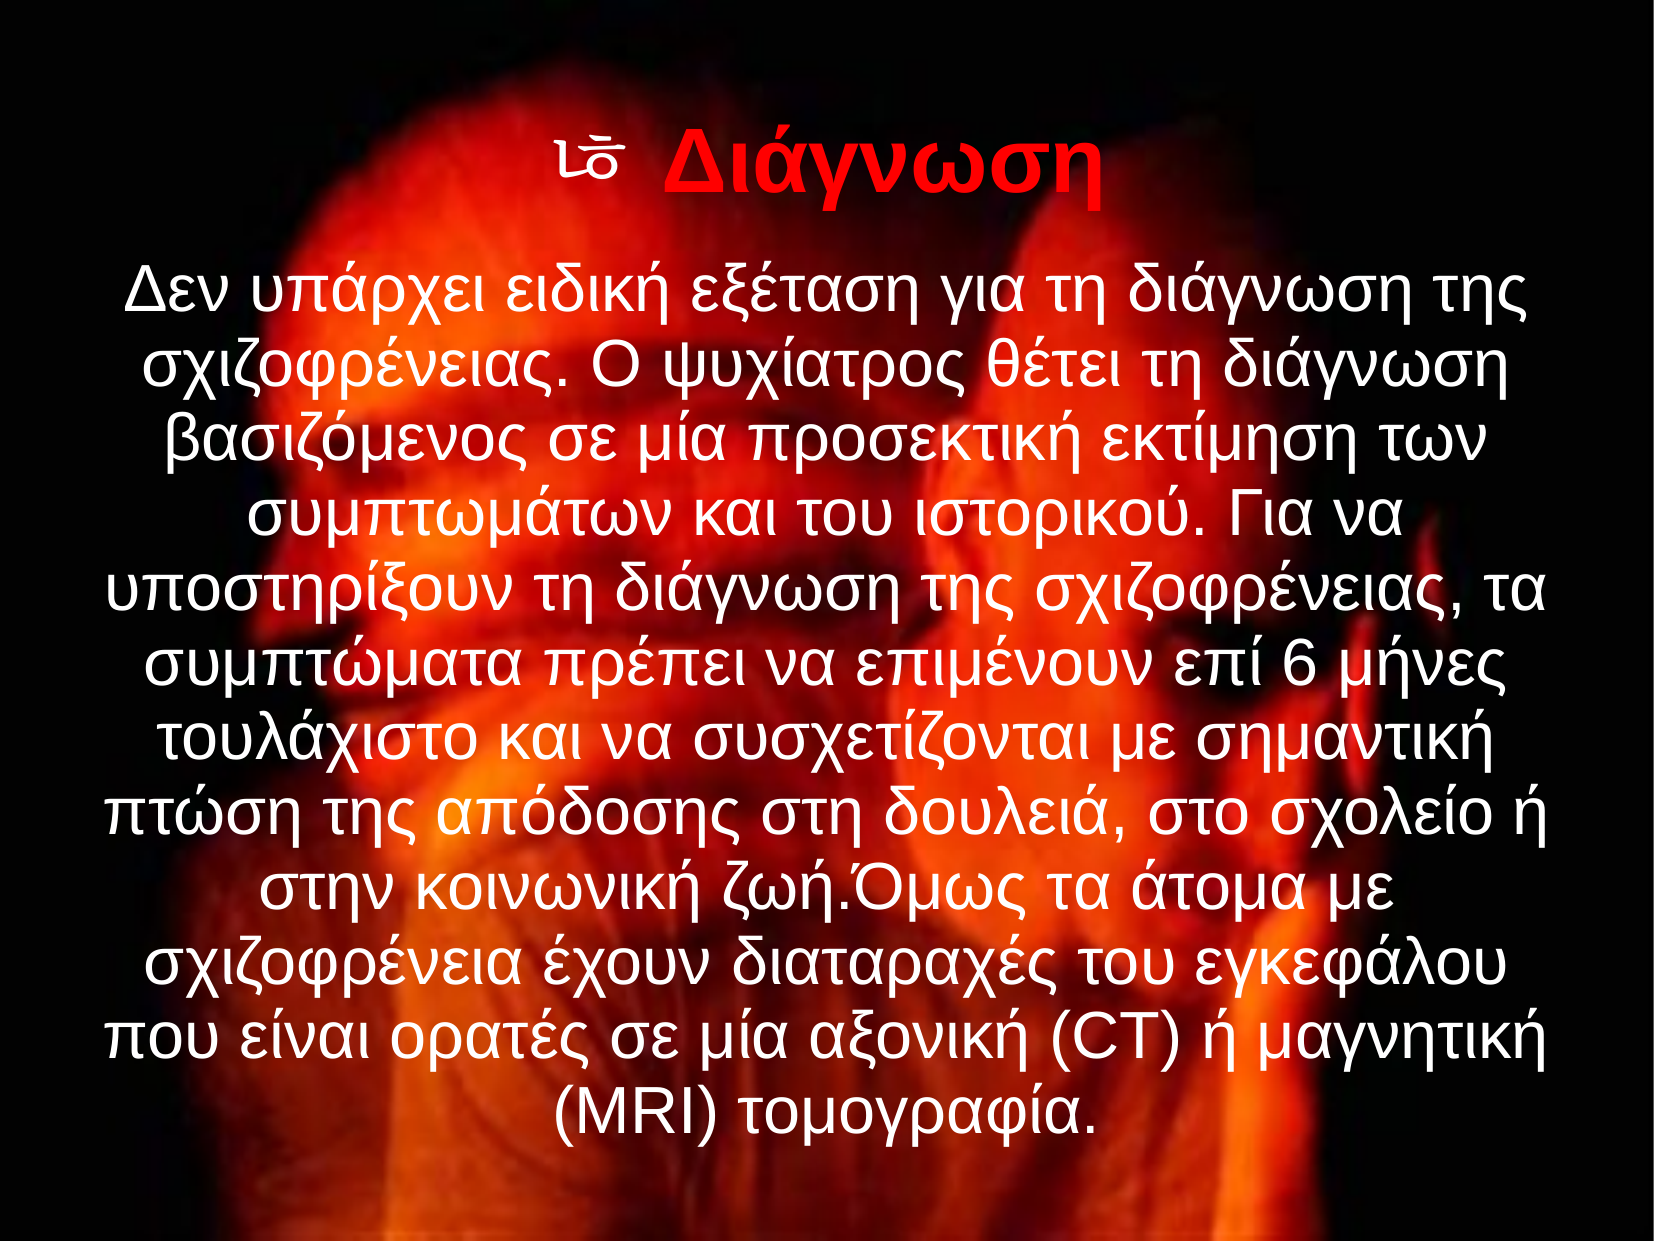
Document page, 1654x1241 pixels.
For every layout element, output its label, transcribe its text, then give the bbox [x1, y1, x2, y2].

subtitle Δεν υπάρχει ειδική εξέταση για τη διάγνωση της σχιζοφρένειας. Ο ψυχίατρος θέτει τη διάγνωση βασιζόμενος σε μία προσεκτική εκτίμηση των συμπτωμάτων και του ιστορικού. Για να υποστηρίξουν τη διάγνωση της σχιζοφρένειας, τα συμπτώματα πρέπει να επιμένουν επί 6 μήνες τουλάχιστο και να συσχετίζονται με σημαντική πτώση της απόδοσης στη δουλειά, στο σχολείο ή στην κοινωνική ζωή.Όμως τα άτομα με σχιζοφρένεια έχουν διαταραχές του εγκεφάλου που είναι ορατές σε μία αξονική (CΤ) ή μαγνητική (ΜRΙ) τομογραφία. [82, 250, 1571, 1149]
picture [0, 0, 1654, 1241]
title ﾦΔιάγνωση [82, 56, 1571, 250]
